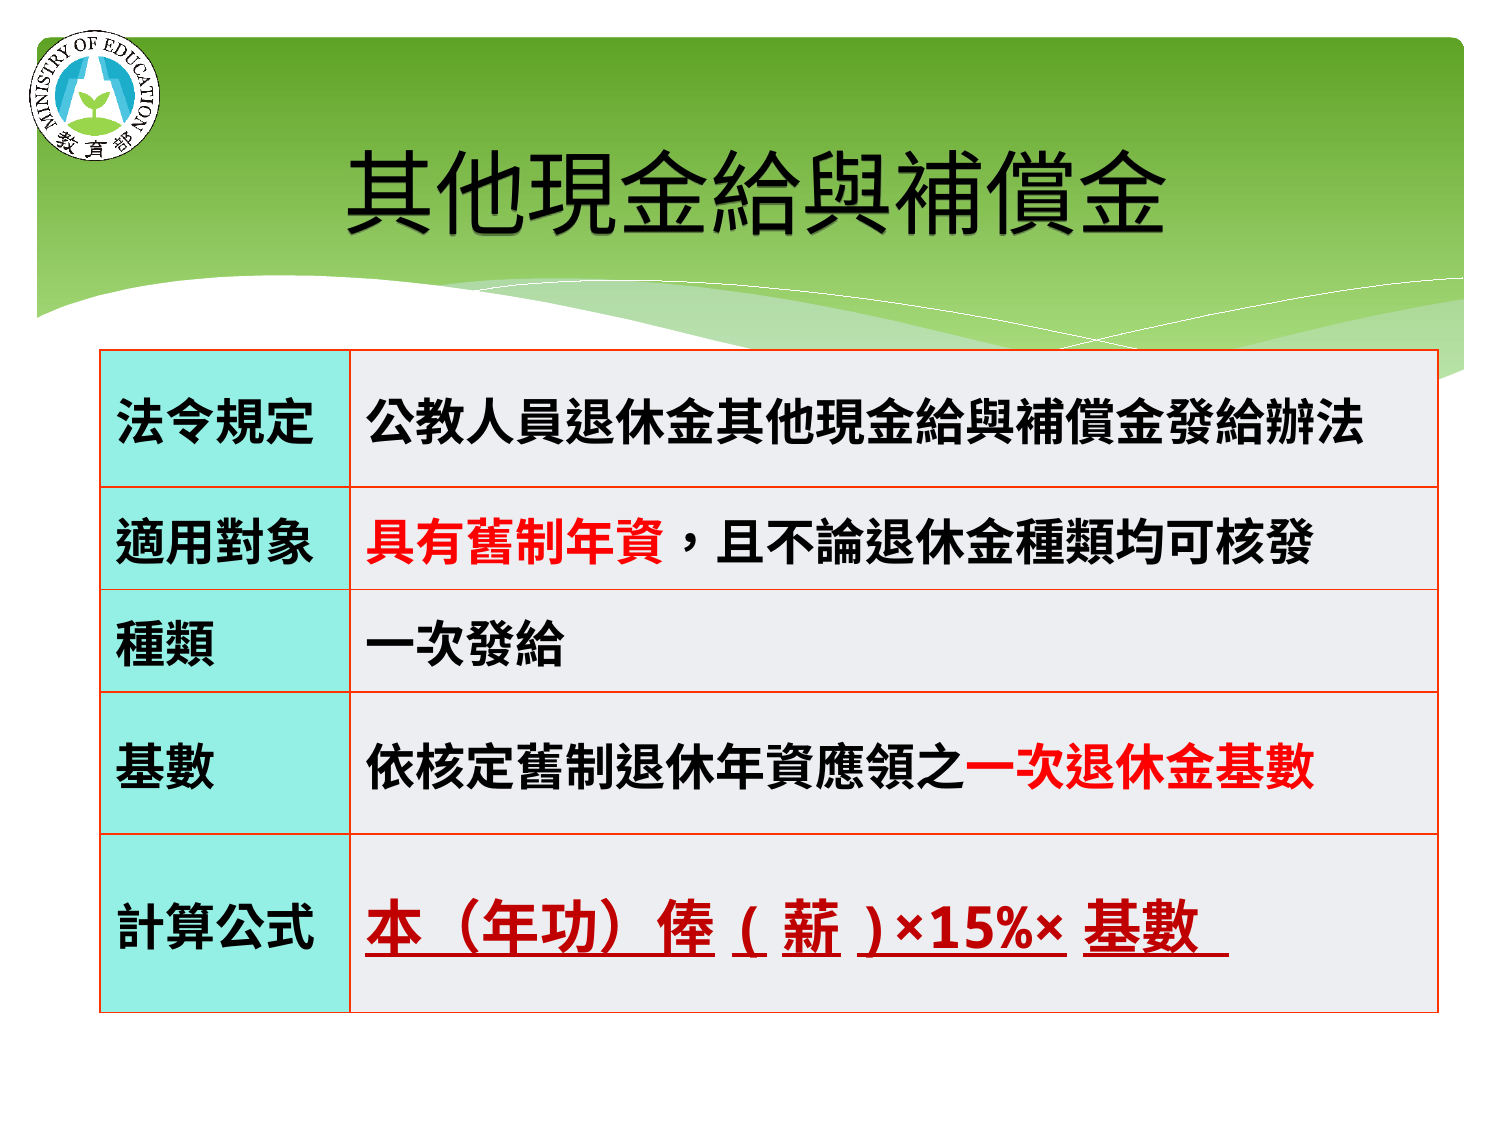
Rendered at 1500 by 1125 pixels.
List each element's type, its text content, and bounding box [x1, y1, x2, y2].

table_cell 適用對象 [101, 488, 349, 589]
table_cell 計算公式 [101, 835, 349, 1012]
title 其他現金給與補償金 [88, 125, 1424, 257]
table_cell 本（年功）俸(薪)×15%×基數 [351, 835, 1437, 1012]
table_cell 一次發給 [351, 590, 1437, 691]
table_cell 基數 [101, 693, 349, 833]
picture [29, 30, 160, 161]
table_cell 具有舊制年資，且不論退休金種類均可核發 [351, 488, 1437, 589]
table_cell 種類 [101, 590, 349, 691]
table_header 法令規定 [101, 351, 349, 486]
table_cell 依核定舊制退休年資應領之一次退休金基數 [351, 693, 1437, 833]
table_header 公教人員退休金其他現金給與補償金發給辦法 [351, 351, 1437, 486]
